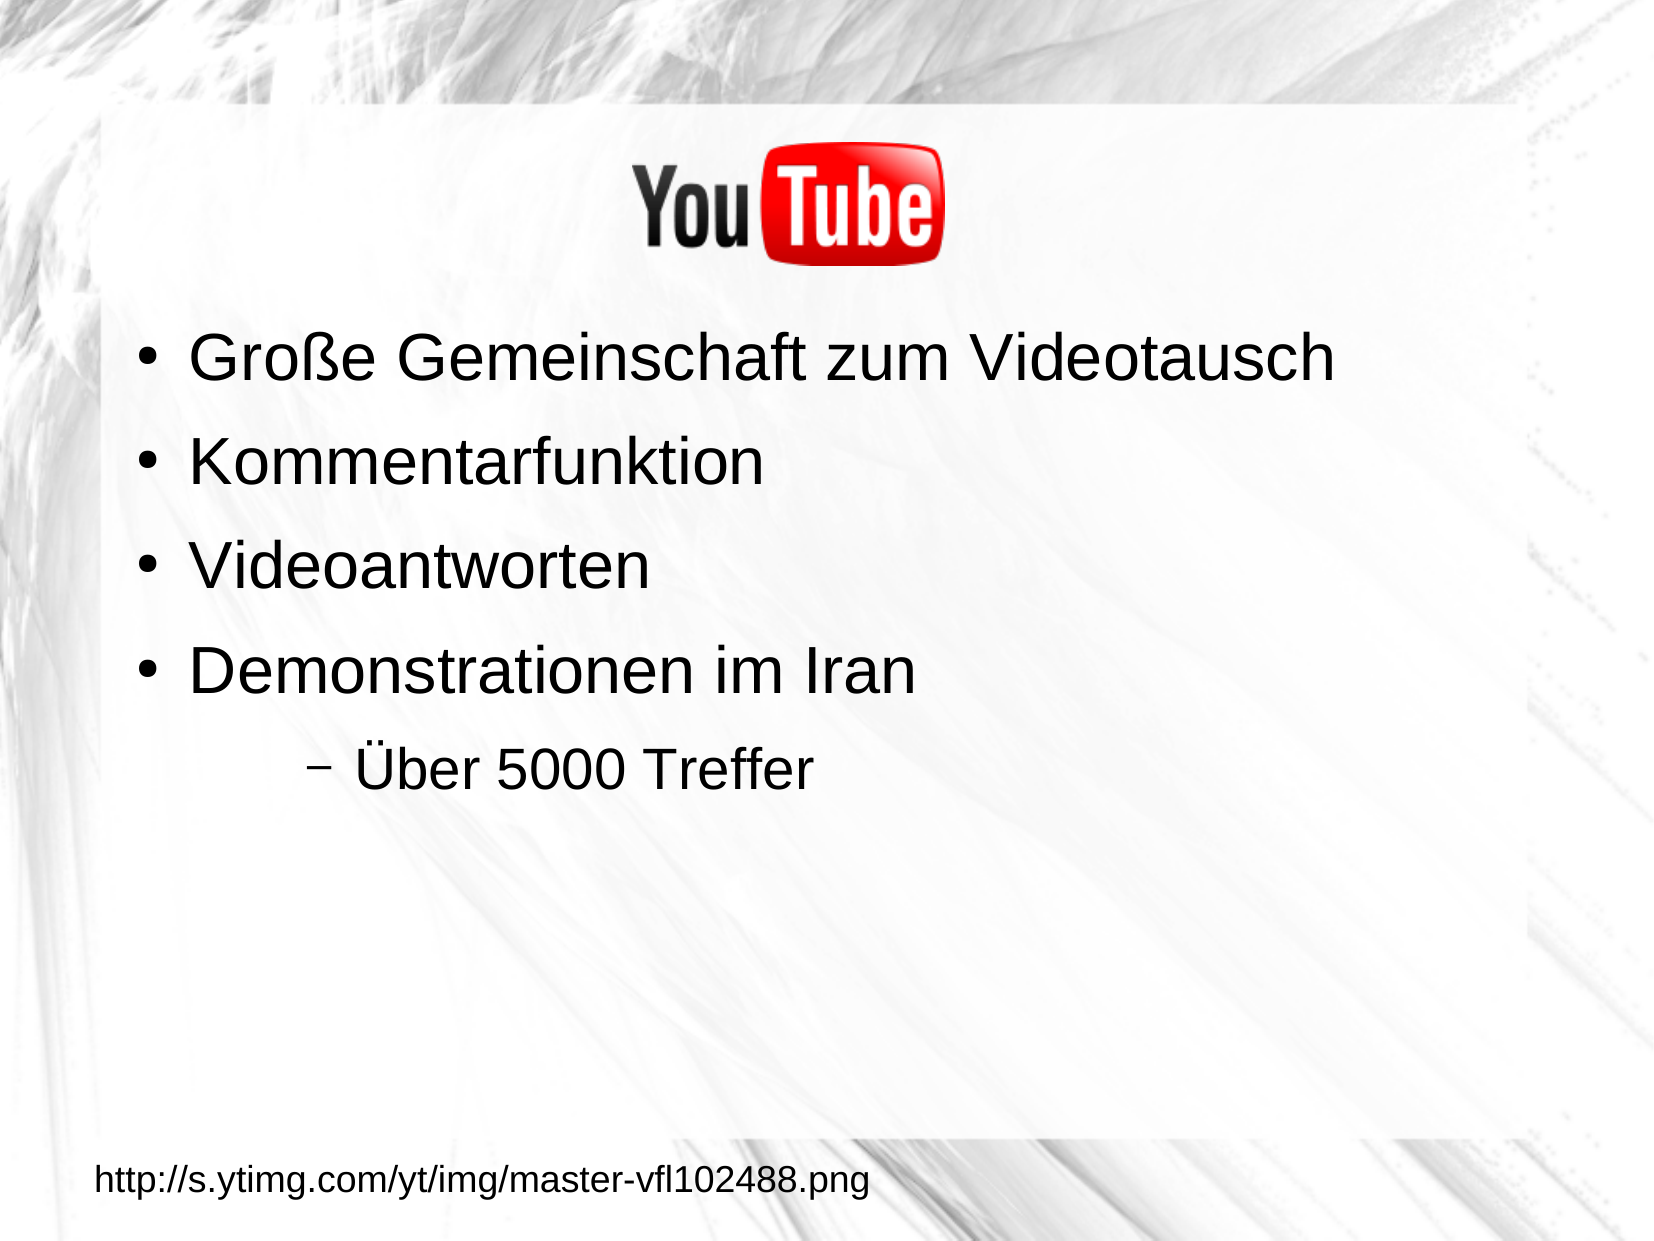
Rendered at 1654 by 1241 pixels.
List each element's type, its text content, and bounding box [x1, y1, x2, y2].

text_box http://s.ytimg.com/yt/img/master-vfl102488.png [79, 1151, 886, 1209]
list Große Gemeinschaft zum Videotausch Kommentarfunktion Videoantworten Demonstrationen im Iran Über 5000 Treffer [118, 319, 1571, 1124]
picture [0, 0, 1654, 1241]
